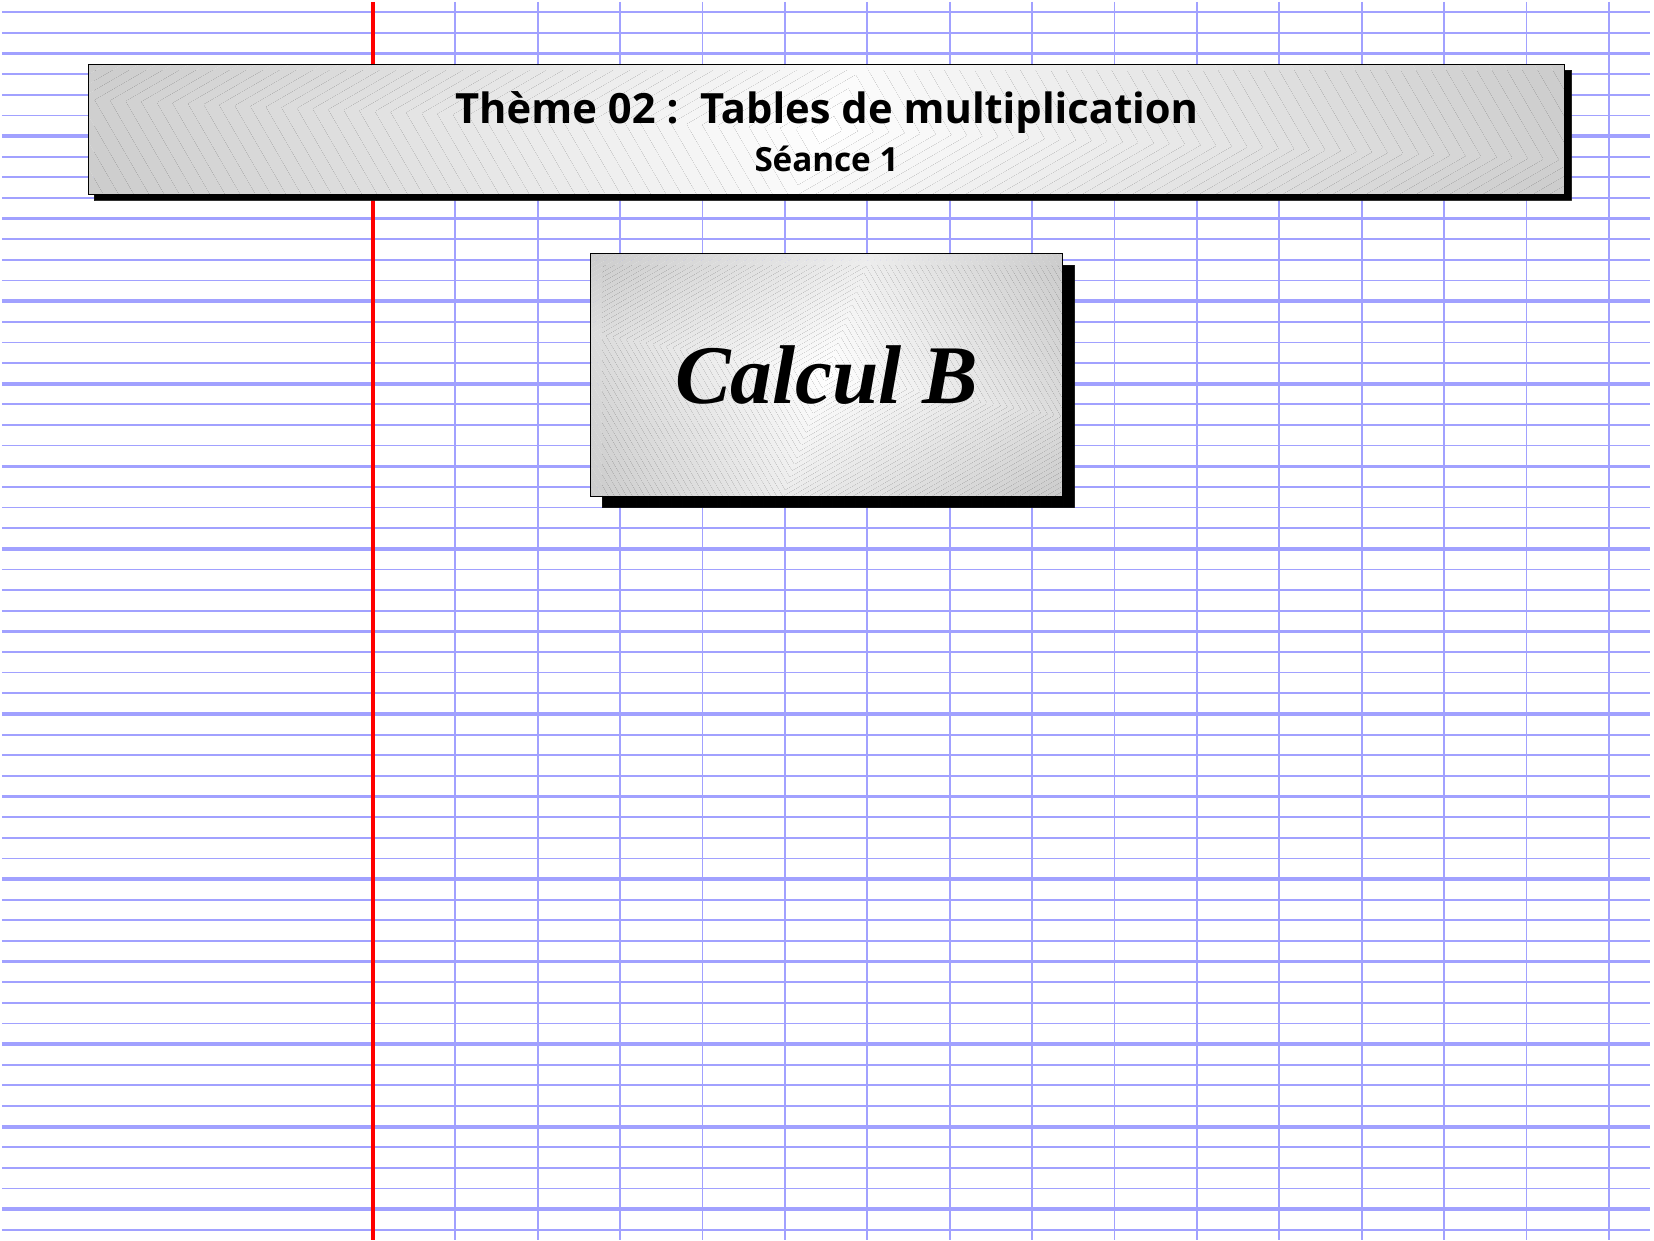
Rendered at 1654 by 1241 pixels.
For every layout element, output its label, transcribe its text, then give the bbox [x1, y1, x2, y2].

text_box Thème 02 : Tables de multiplication Séance 1 [88, 64, 1565, 195]
text_box Calcul B [590, 253, 1063, 497]
picture [0, 0, 1654, 1241]
